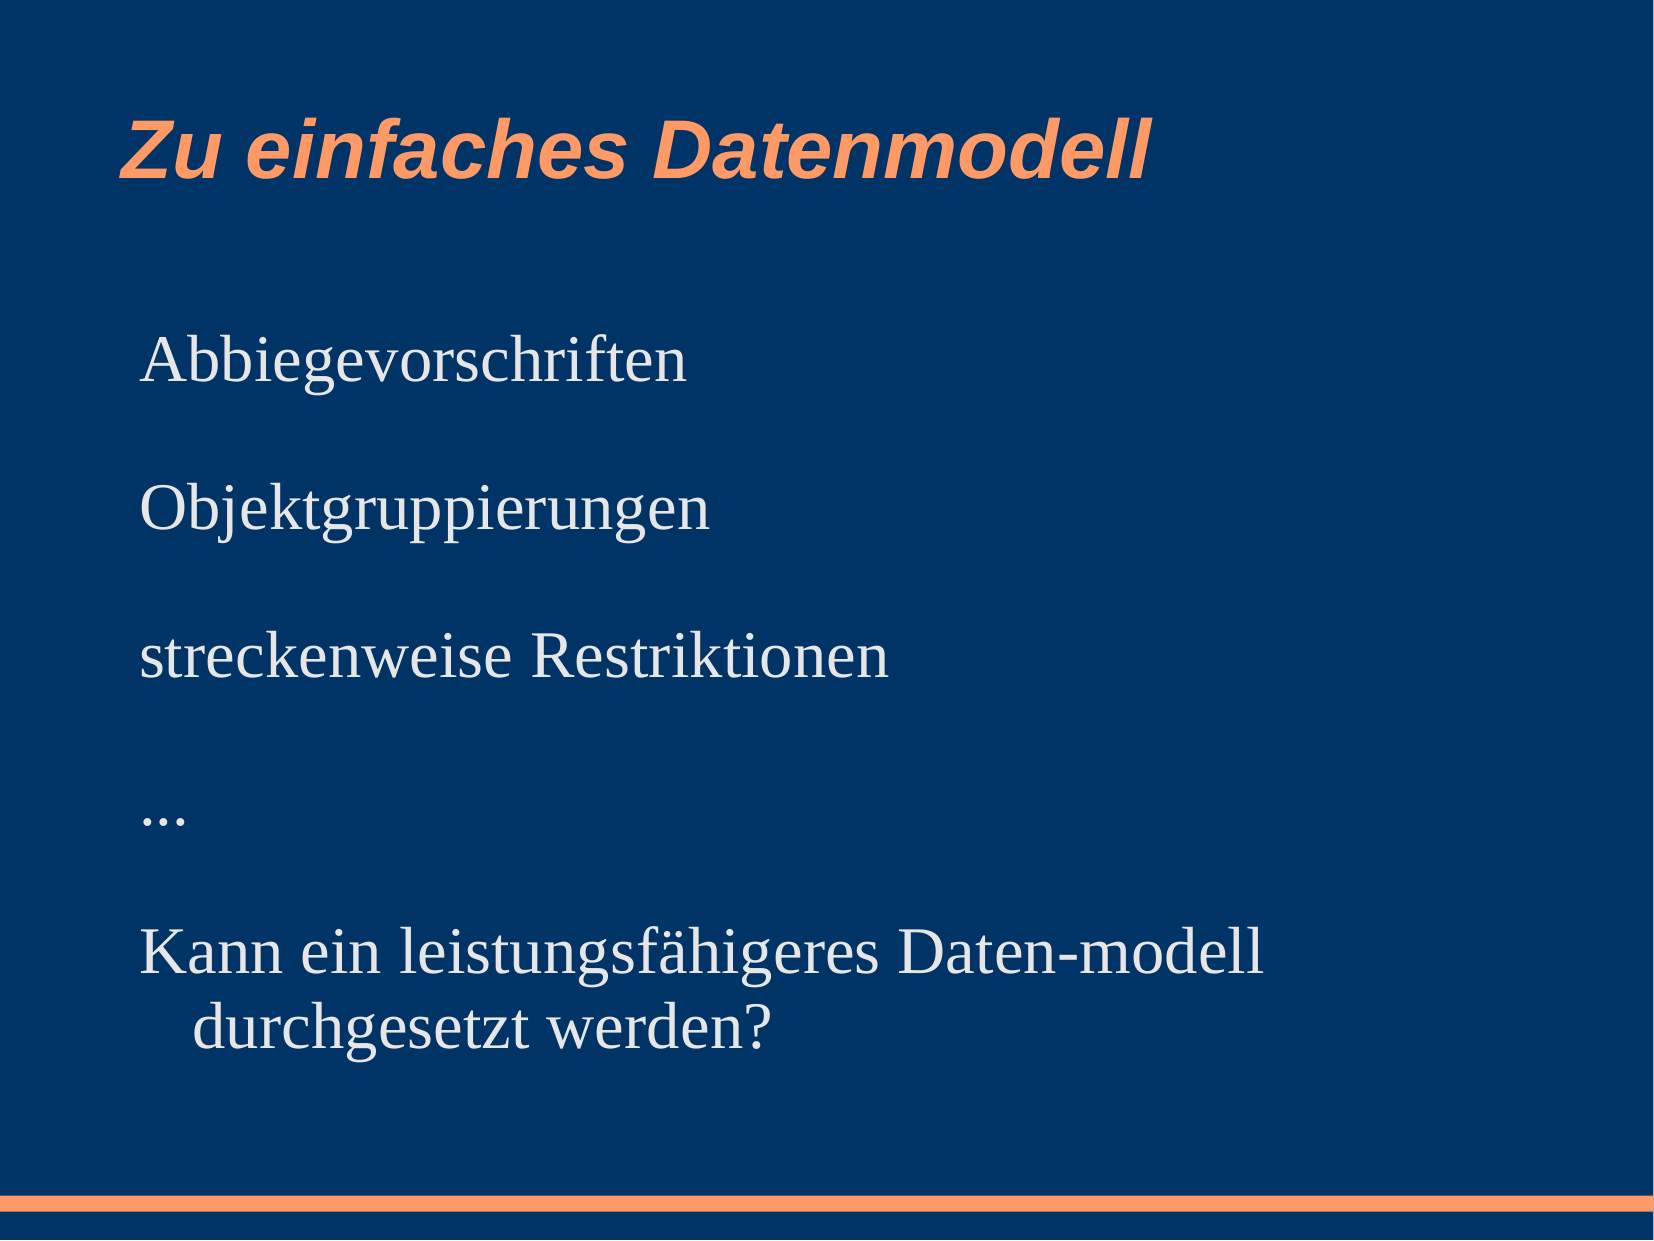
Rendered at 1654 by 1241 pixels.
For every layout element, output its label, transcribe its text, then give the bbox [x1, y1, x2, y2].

title Zu einfaches Datenmodell [121, 53, 1534, 247]
list Abbiegevorschriften Objektgruppierungen streckenweise Restriktionen ... Kann ein leistungsfähigeres Daten-modell durchgesetzt werden? [121, 322, 1561, 1118]
